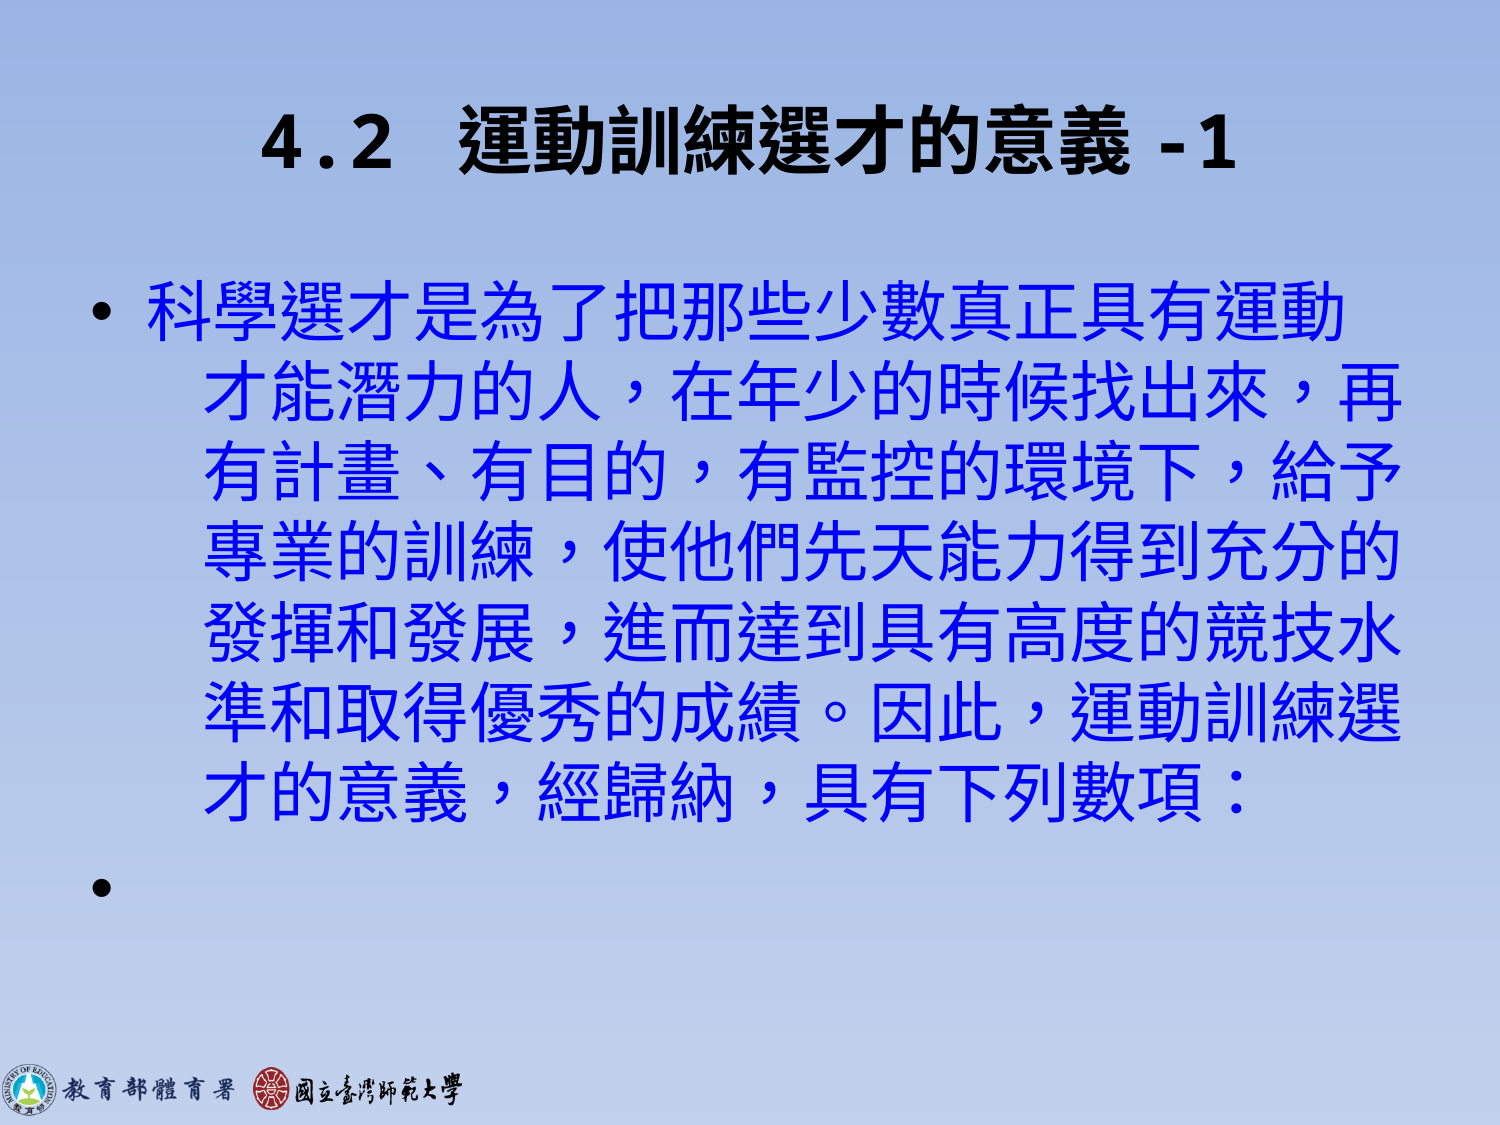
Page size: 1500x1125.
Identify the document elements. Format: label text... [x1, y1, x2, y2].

list 科學選才是為了把那些少數真正具有運動才能潛力的人，在年少的時候找出來，再有計畫、有目的，有監控的環境下，給予專業的訓練，使他們先天能力得到充分的發揮和發展，進而達到具有高度的競技水準和取得優秀的成績。因此，運動訓練選才的意義，經歸納，具有下列數項： [75, 262, 1426, 1005]
title 4.2 運動訓練選才的意義-1 [75, 45, 1426, 233]
